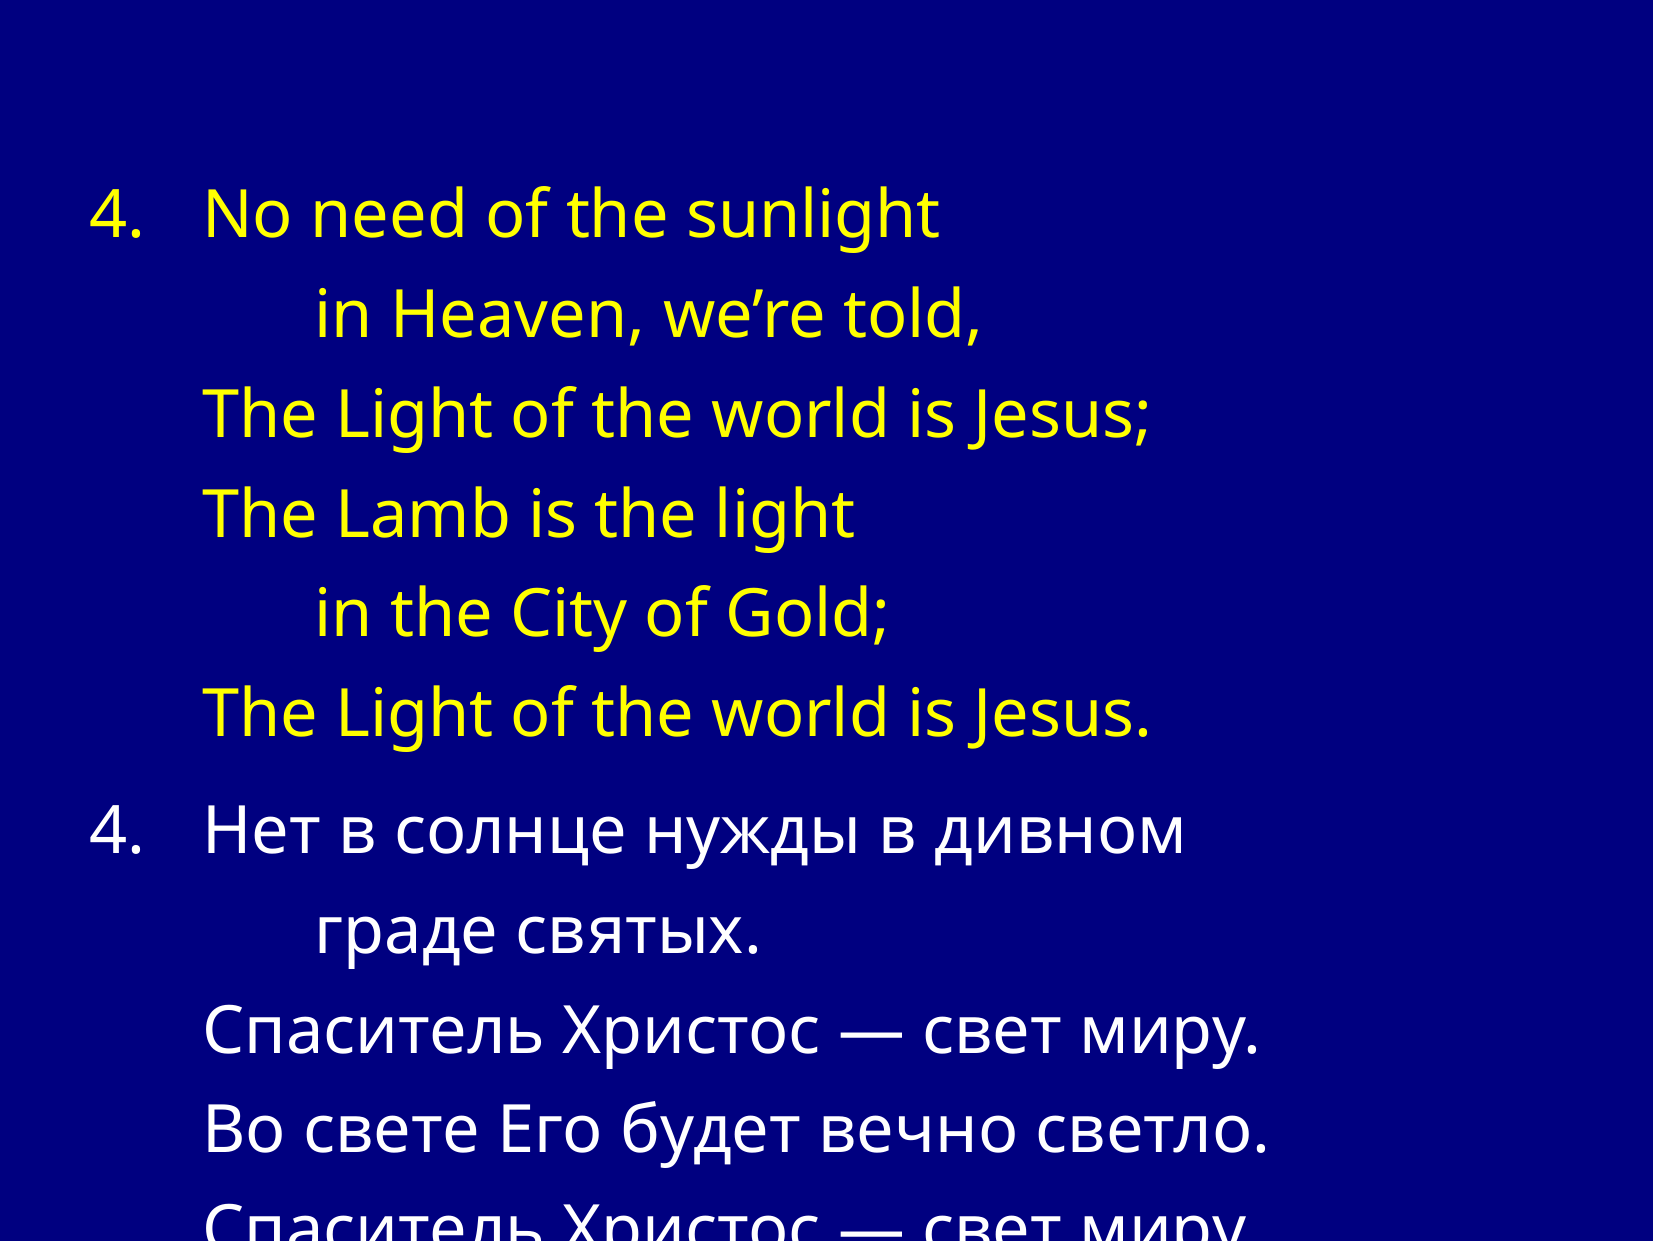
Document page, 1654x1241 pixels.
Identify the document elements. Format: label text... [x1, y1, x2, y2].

text_box 4. No need of the sunlight in Heaven, we’re told, The Light of the world is Jesus; The Lamb is the light in the City of Gold; The Light of the world is Jesus. [75, 150, 1576, 675]
text_box 4. Нет в солнце нужды в дивном граде святых. Спаситель Христос — свет миру. Во свете Его будет вечно светло. Спаситель Христос — свет миру. [75, 675, 1576, 1241]
